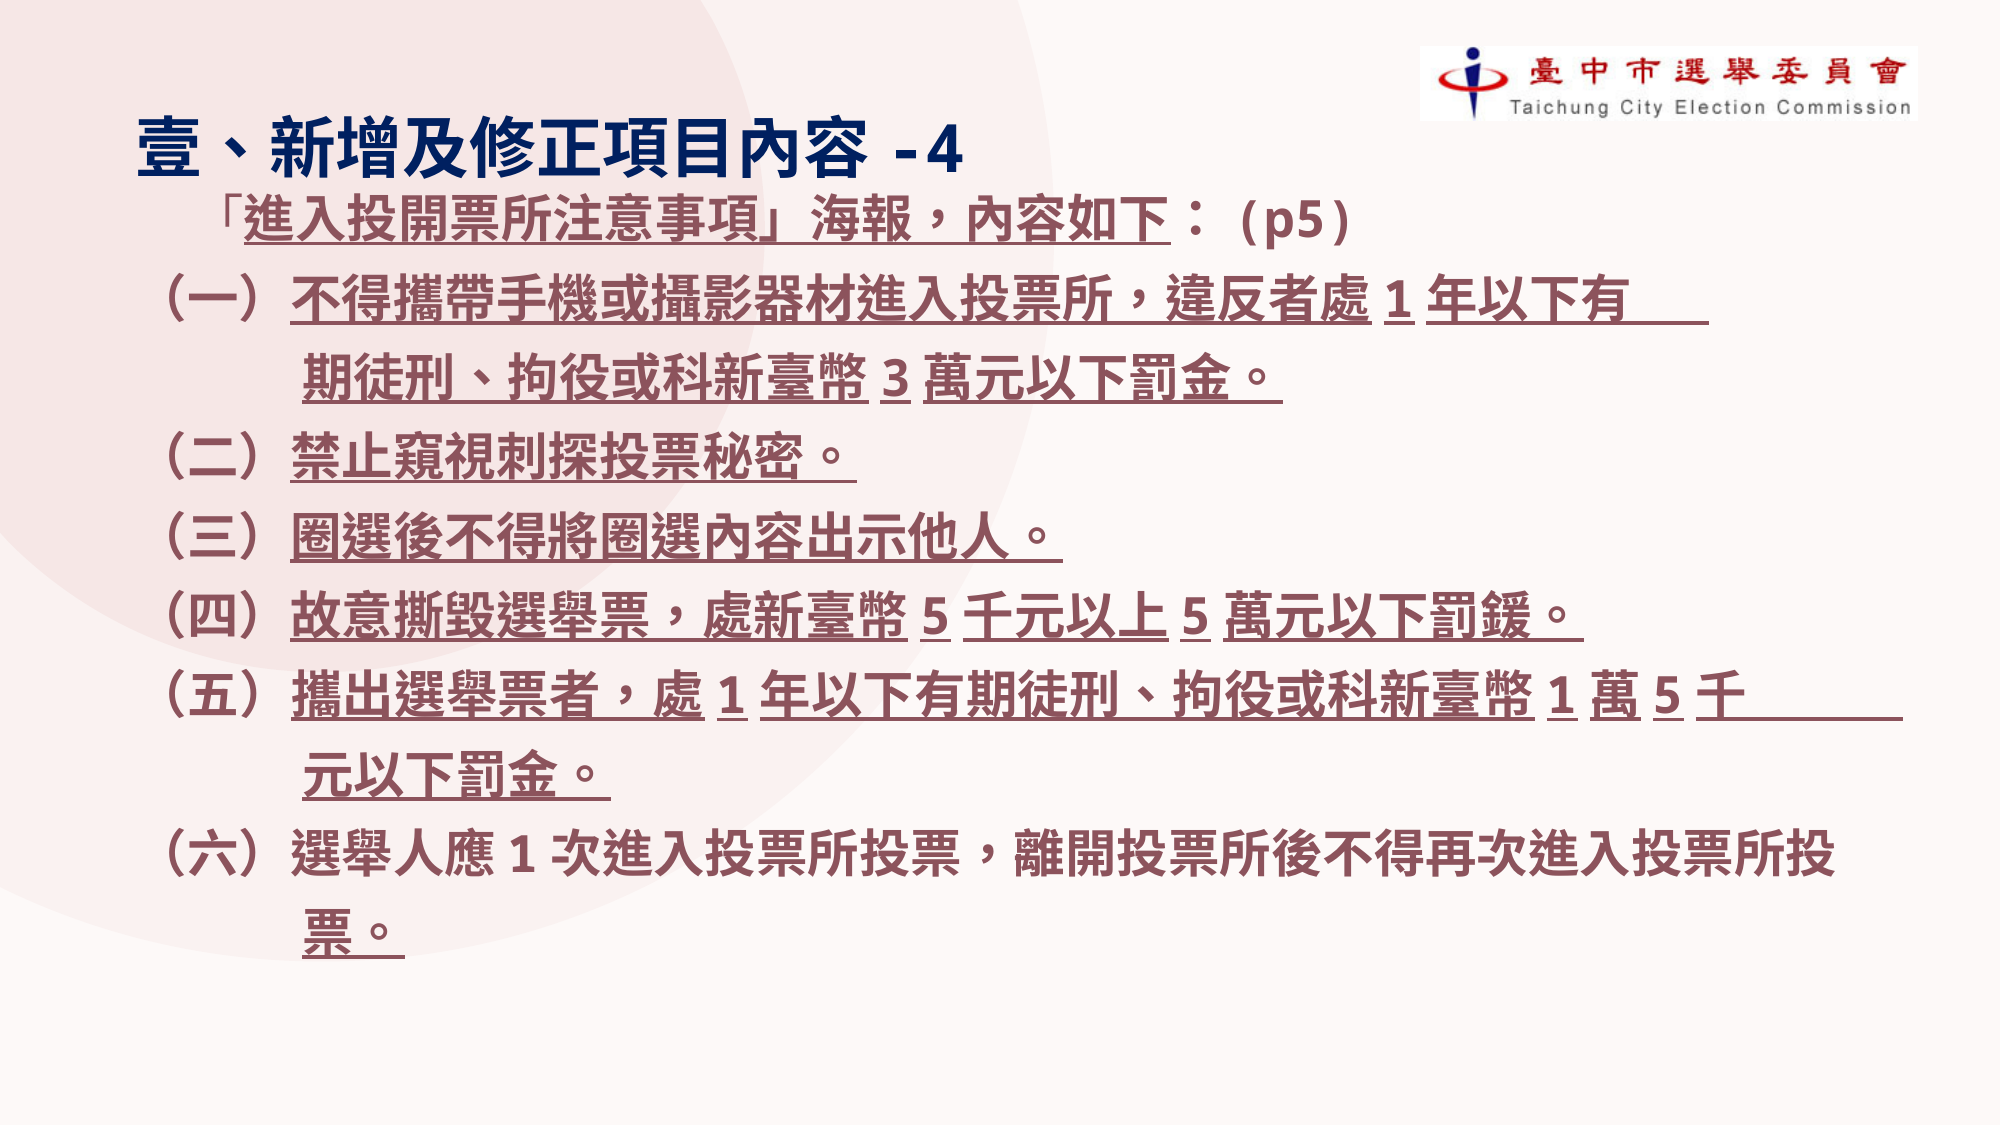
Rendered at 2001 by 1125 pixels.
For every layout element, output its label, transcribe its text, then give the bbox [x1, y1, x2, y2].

list 「進入投開票所注意事項」海報，內容如下：(p5) （一）不得攜帶手機或攝影器材進入投票所，違反者處1年以下有 期徒刑、拘役或科新臺幣3萬元以下罰金。 （二）禁止窺視刺探投票秘密。 （三）圈選後不得將圈選內容出示他人。 （四）故意撕毀選舉票，處新臺幣5千元以上5萬元以下罰鍰。 （五）攜出選舉票者，處1年以下有期徒刑、拘役或科新臺幣1萬5千 元以下罰金。 （六）選舉人應1次進入投票所投票，離開投票所後不得再次進入投票所投 票。 [120, 185, 1918, 1023]
title 壹、新增及修正項目內容-4 [120, 35, 1918, 166]
